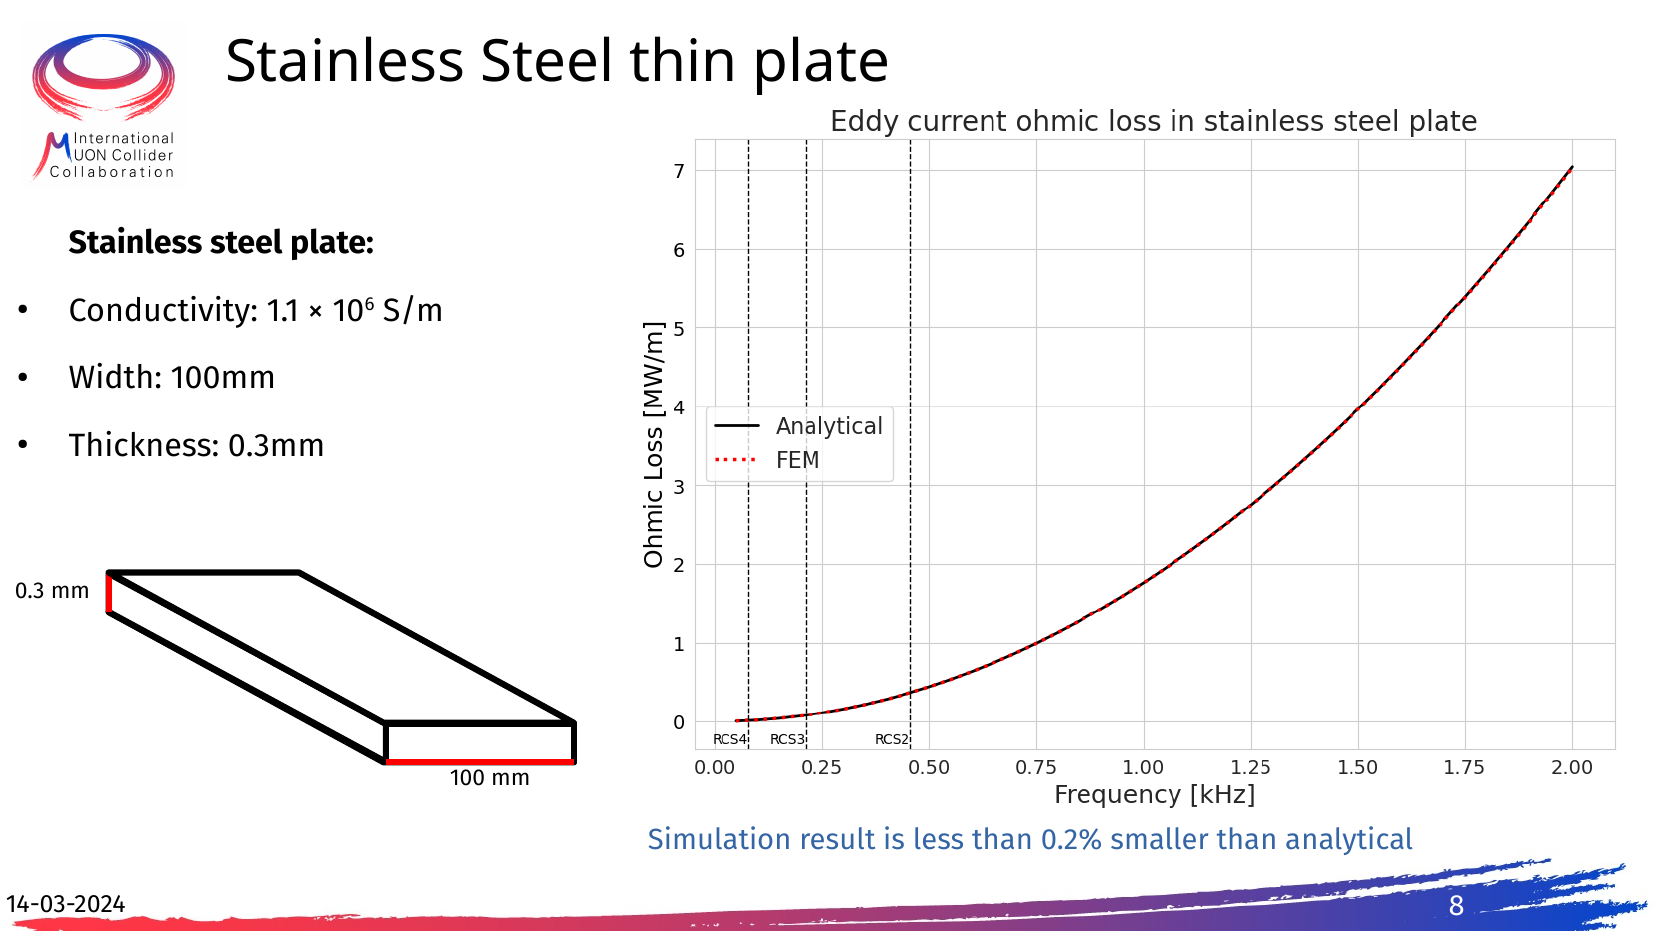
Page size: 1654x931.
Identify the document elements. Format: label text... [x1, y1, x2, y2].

text_box 0.3 mm [0, 570, 131, 613]
text_box 100 mm [435, 765, 563, 826]
picture [633, 99, 1623, 816]
text_box [108, 572, 574, 763]
list Stainless steel plate: Conductivity: 1.1 × 106 S/m Width: 100mm Thickness: 0.3mm [0, 156, 539, 466]
picture [0, 848, 1654, 931]
text_box Simulation result is less than 0.2% smaller than analytical [633, 816, 1443, 901]
picture [21, 21, 188, 156]
title Stainless Steel thin plate [225, 19, 1571, 181]
